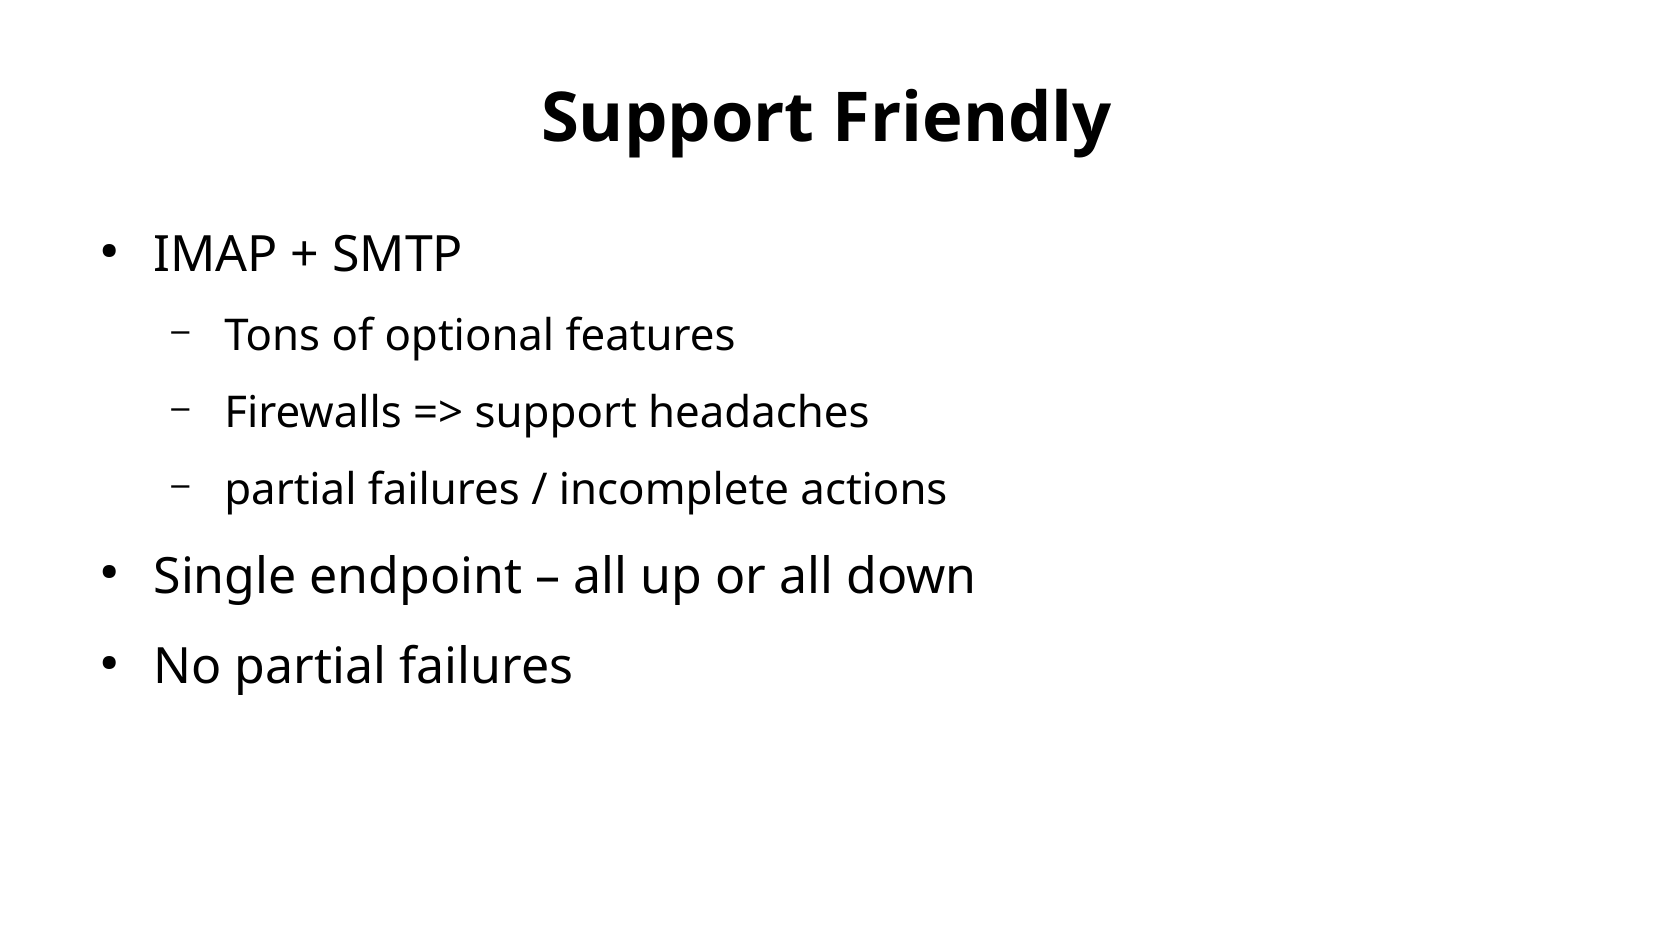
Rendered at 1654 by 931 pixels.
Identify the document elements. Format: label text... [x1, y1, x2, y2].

list IMAP + SMTP Tons of optional features Firewalls => support headaches partial failures / incomplete actions Single endpoint – all up or all down No partial failures [82, 217, 1571, 758]
title Support Friendly [82, 37, 1571, 193]
